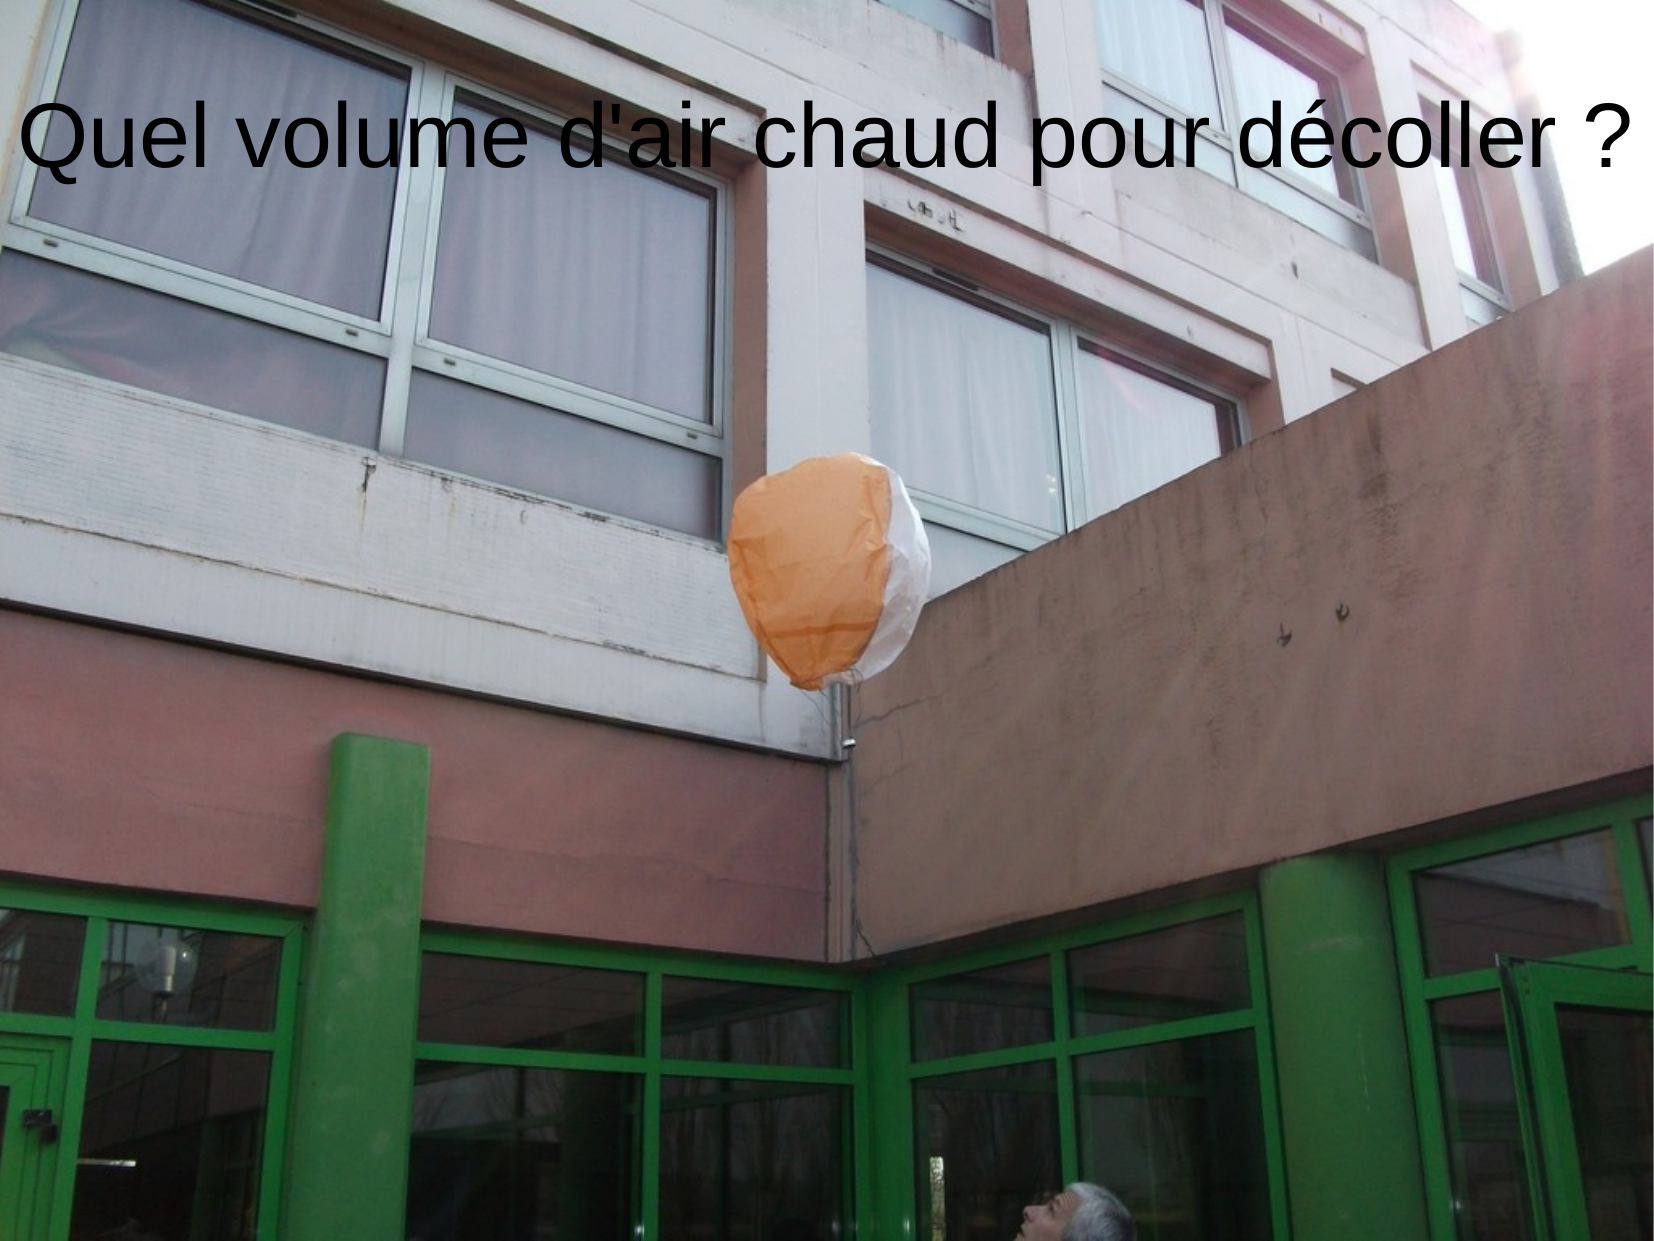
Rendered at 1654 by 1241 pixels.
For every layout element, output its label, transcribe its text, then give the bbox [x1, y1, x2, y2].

picture [0, 0, 1654, 85]
picture [0, 189, 1654, 1241]
title Quel volume d'air chaud pour décoller ? [0, 85, 1654, 189]
